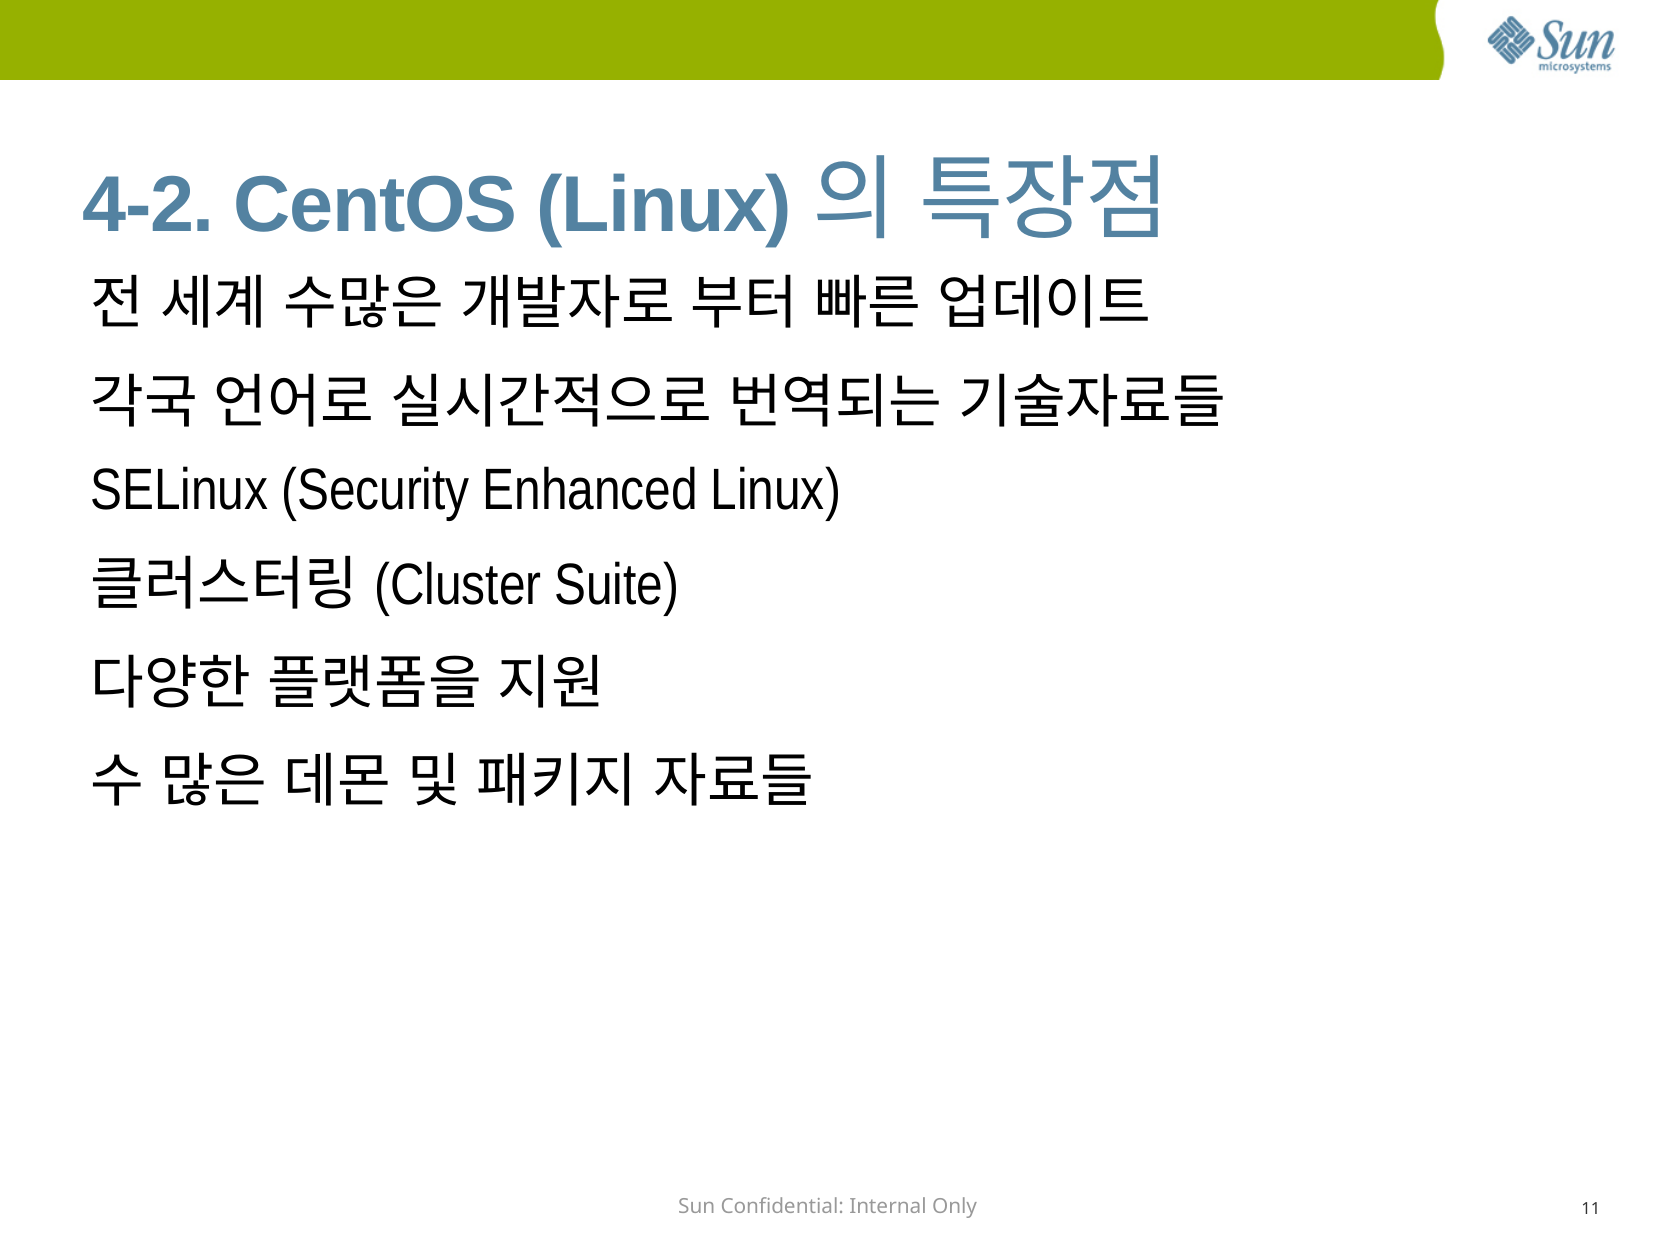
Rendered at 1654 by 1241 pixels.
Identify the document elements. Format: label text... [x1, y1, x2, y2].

picture [0, 0, 1654, 80]
title 4-2. CentOS (Linux) 의 특장점 [82, 135, 1585, 259]
list 전 세계 수많은 개발자로 부터 빠른 업데이트 각국 언어로 실시간적으로 번역되는 기술자료들 SELinux (Security Enhanced Linux) 클러스터링 (Cluster Suite) 다양한 플랫폼을 지원 수 많은 데몬 및 패키지 자료들 [71, 266, 1545, 1153]
